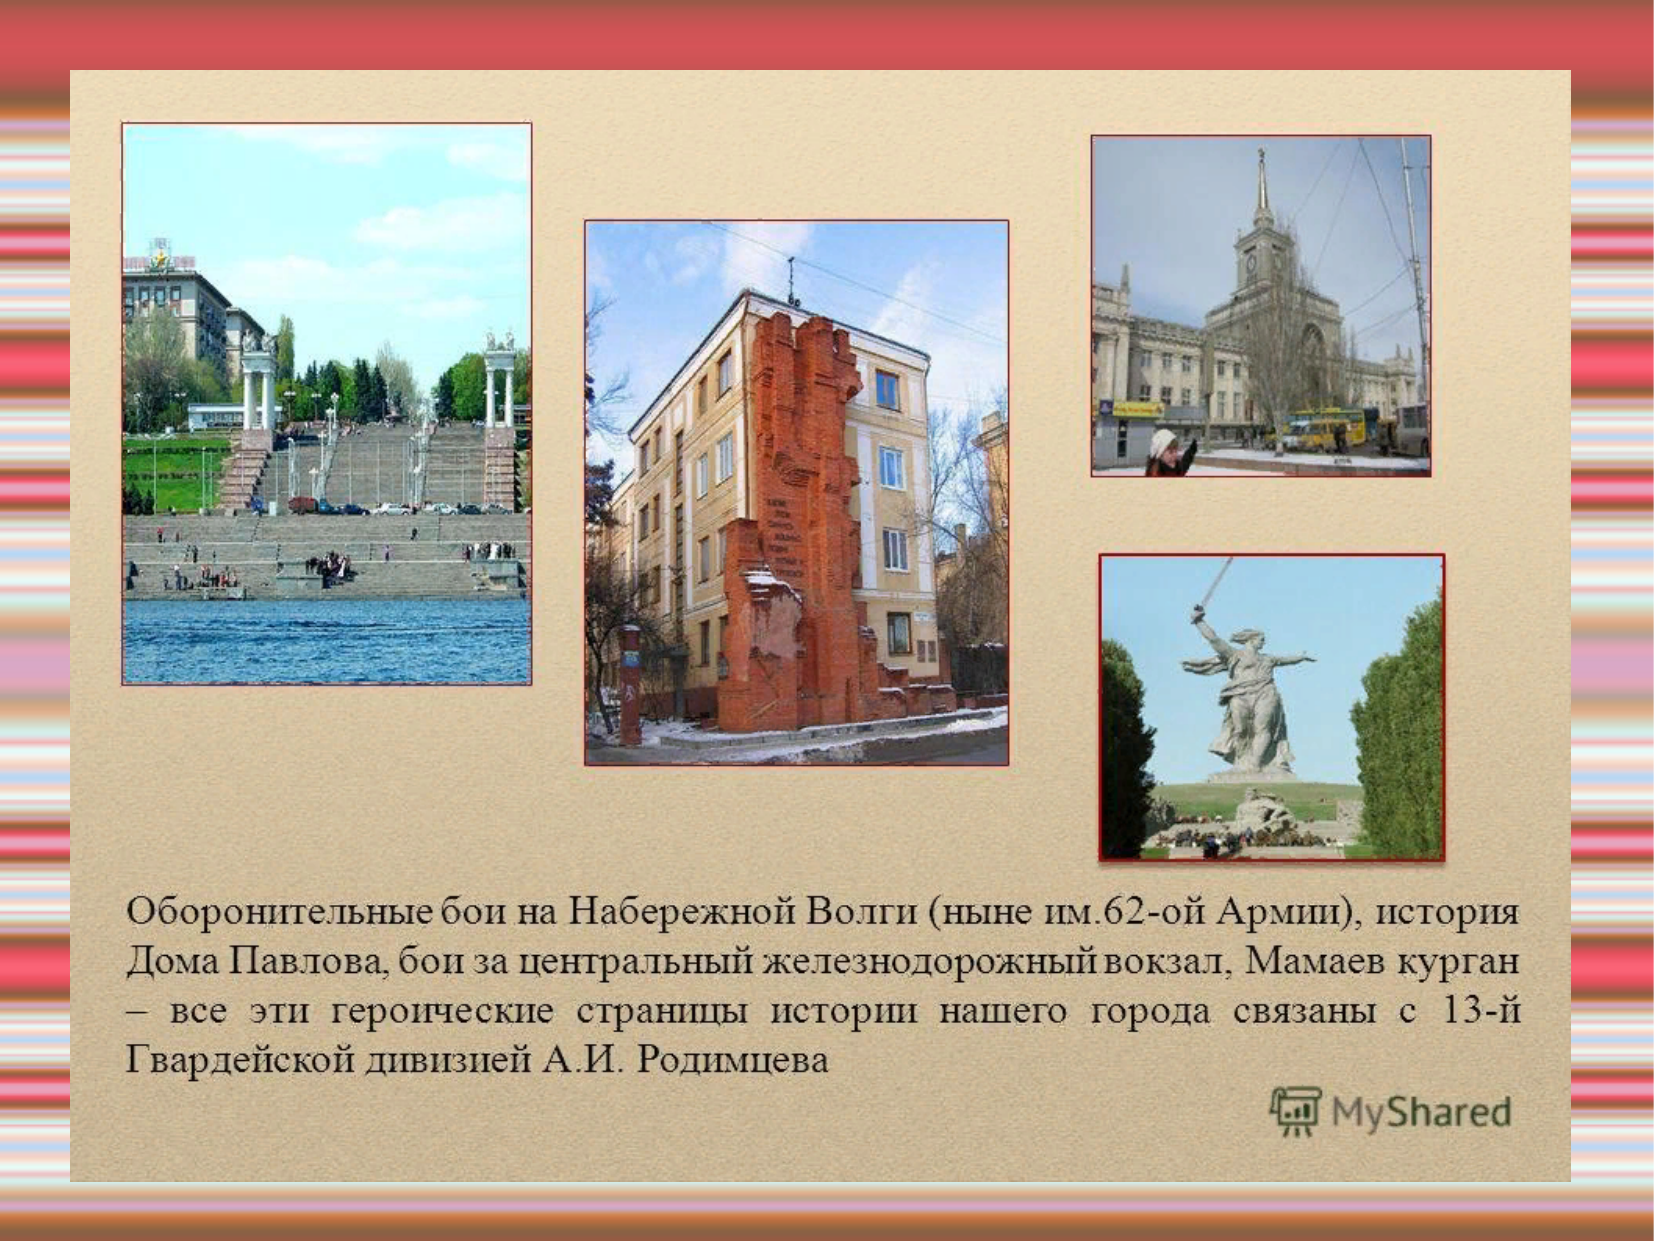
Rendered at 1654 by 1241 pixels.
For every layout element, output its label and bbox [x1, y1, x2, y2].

picture [70, 70, 1571, 1182]
